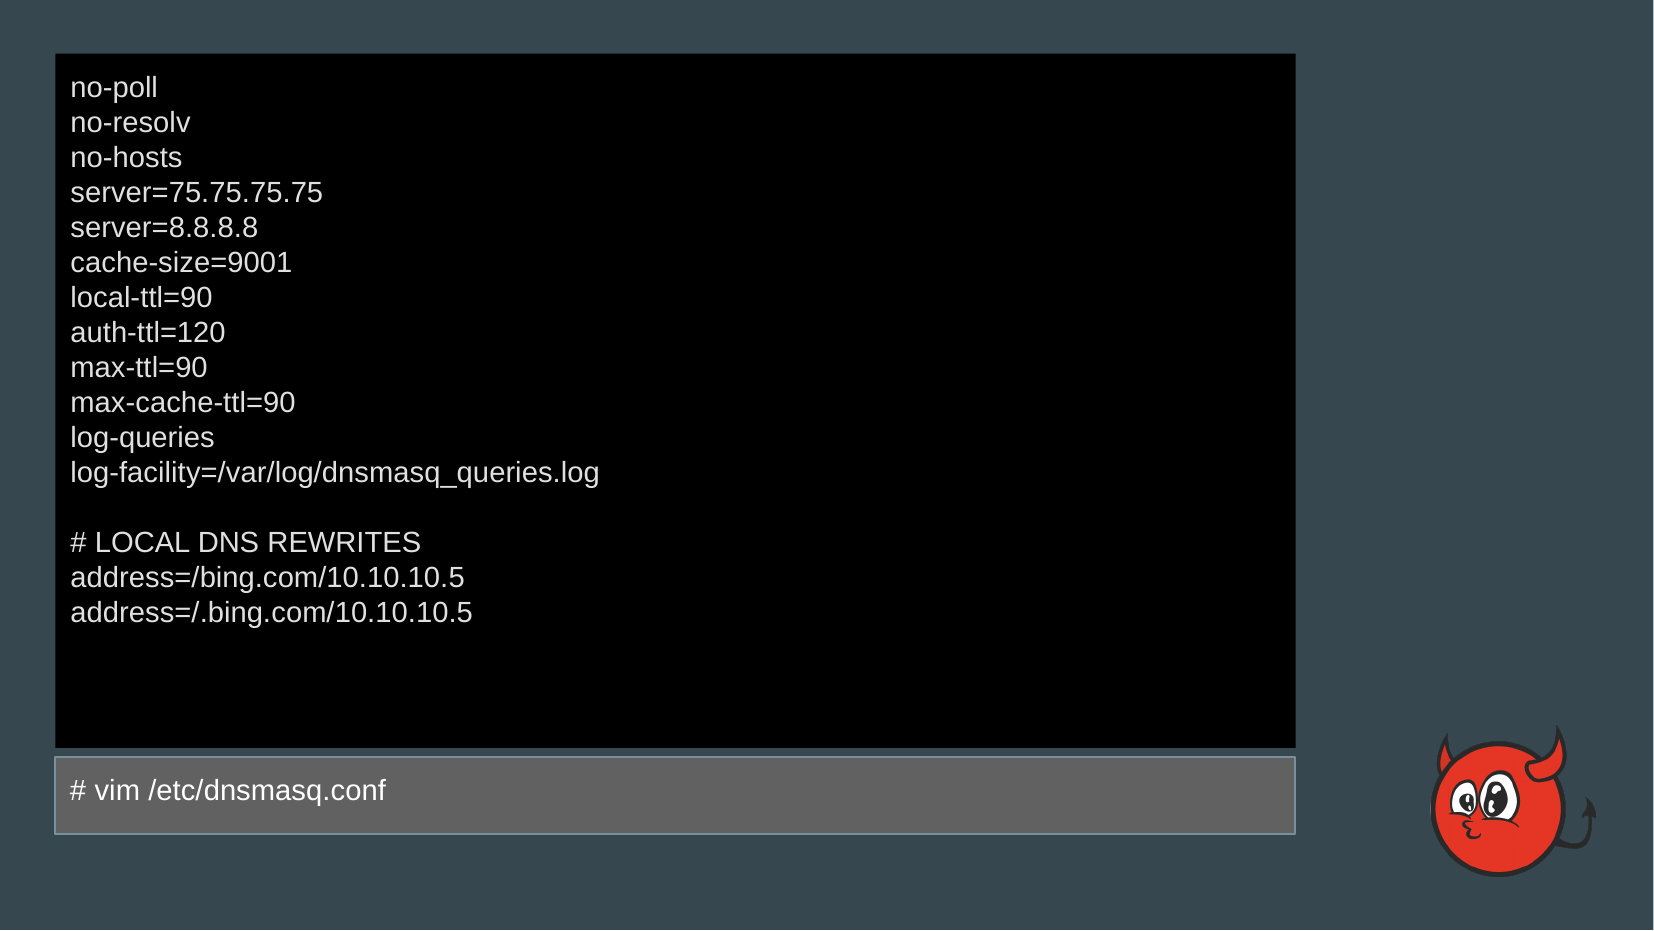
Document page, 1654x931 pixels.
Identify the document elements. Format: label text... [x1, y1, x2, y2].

picture [1427, 717, 1598, 888]
text_box no-poll no-resolv no-hosts server=75.75.75.75 server=8.8.8.8 cache-size=9001 local-ttl=90 auth-ttl=120 max-ttl=90 max-cache-ttl=90 log-queries log-facility=/var/log/dnsmasq_queries.log # LOCAL DNS REWRITES address=/bing.com/10.10.10.5 address=/.bing.com/10.10.10.5 [55, 53, 1296, 748]
text_box # vim /etc/dnsmasq.conf [55, 756, 1296, 834]
